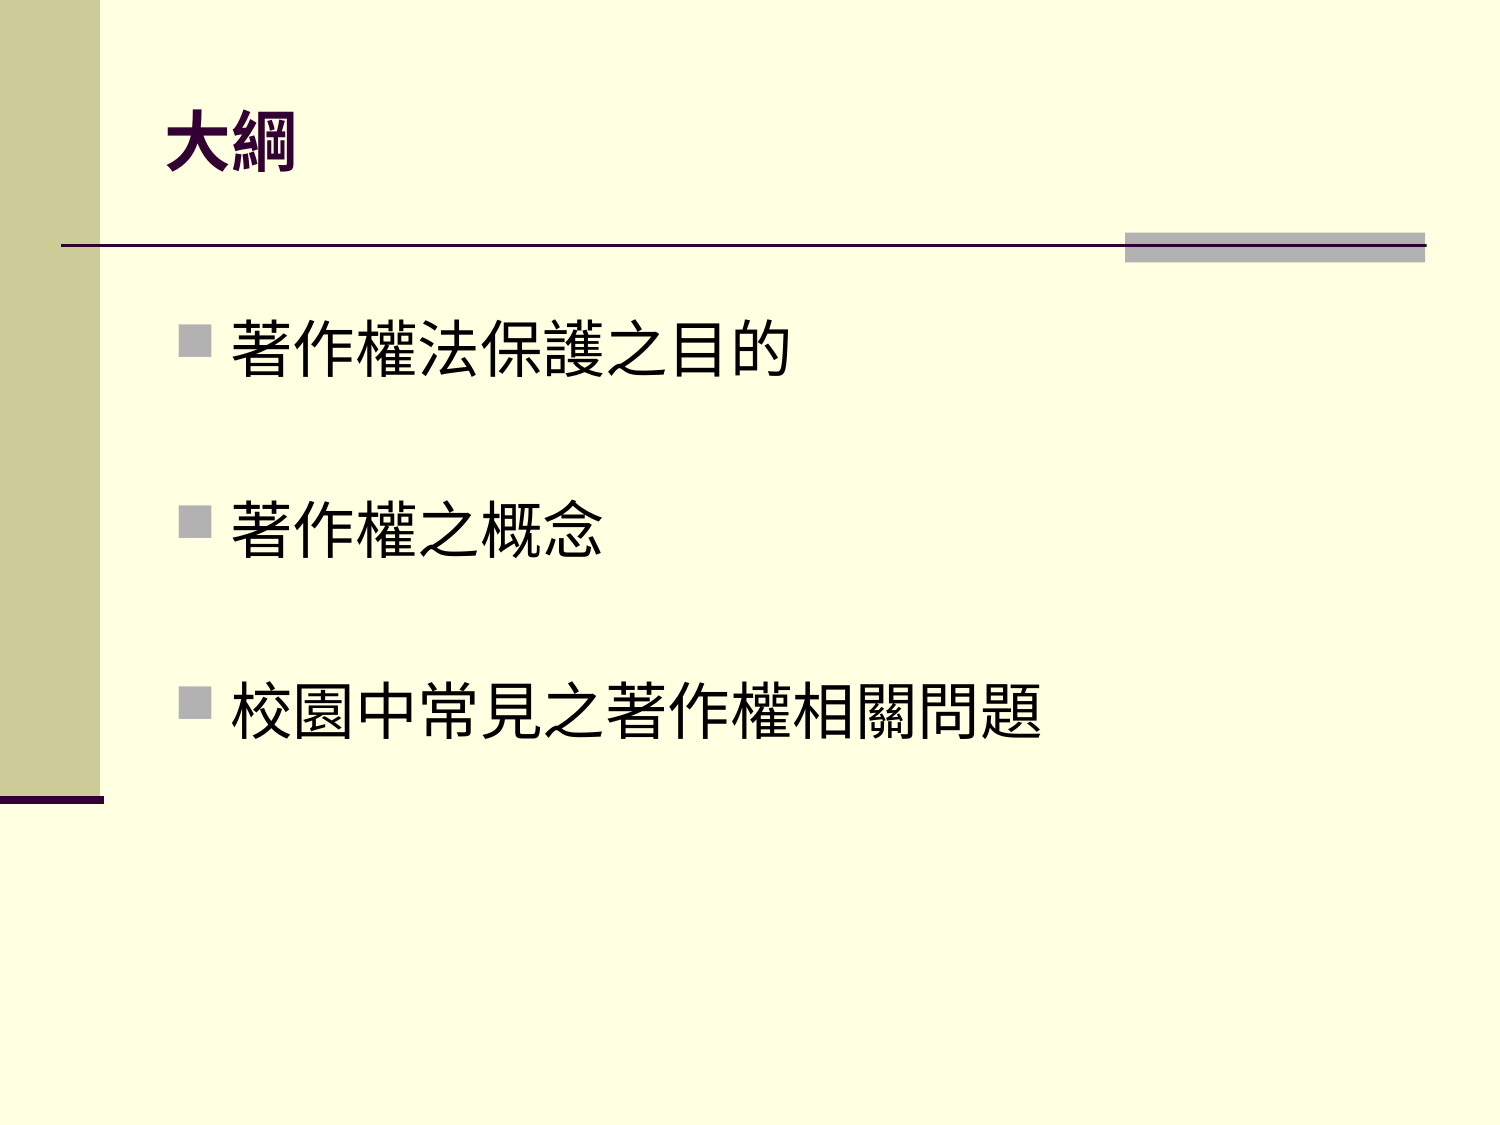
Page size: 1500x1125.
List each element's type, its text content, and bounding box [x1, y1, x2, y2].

title 大綱 [150, 45, 1426, 234]
list 著作權法保護之目的 著作權之概念 校園中常見之著作權相關問題 [159, 302, 1425, 1006]
